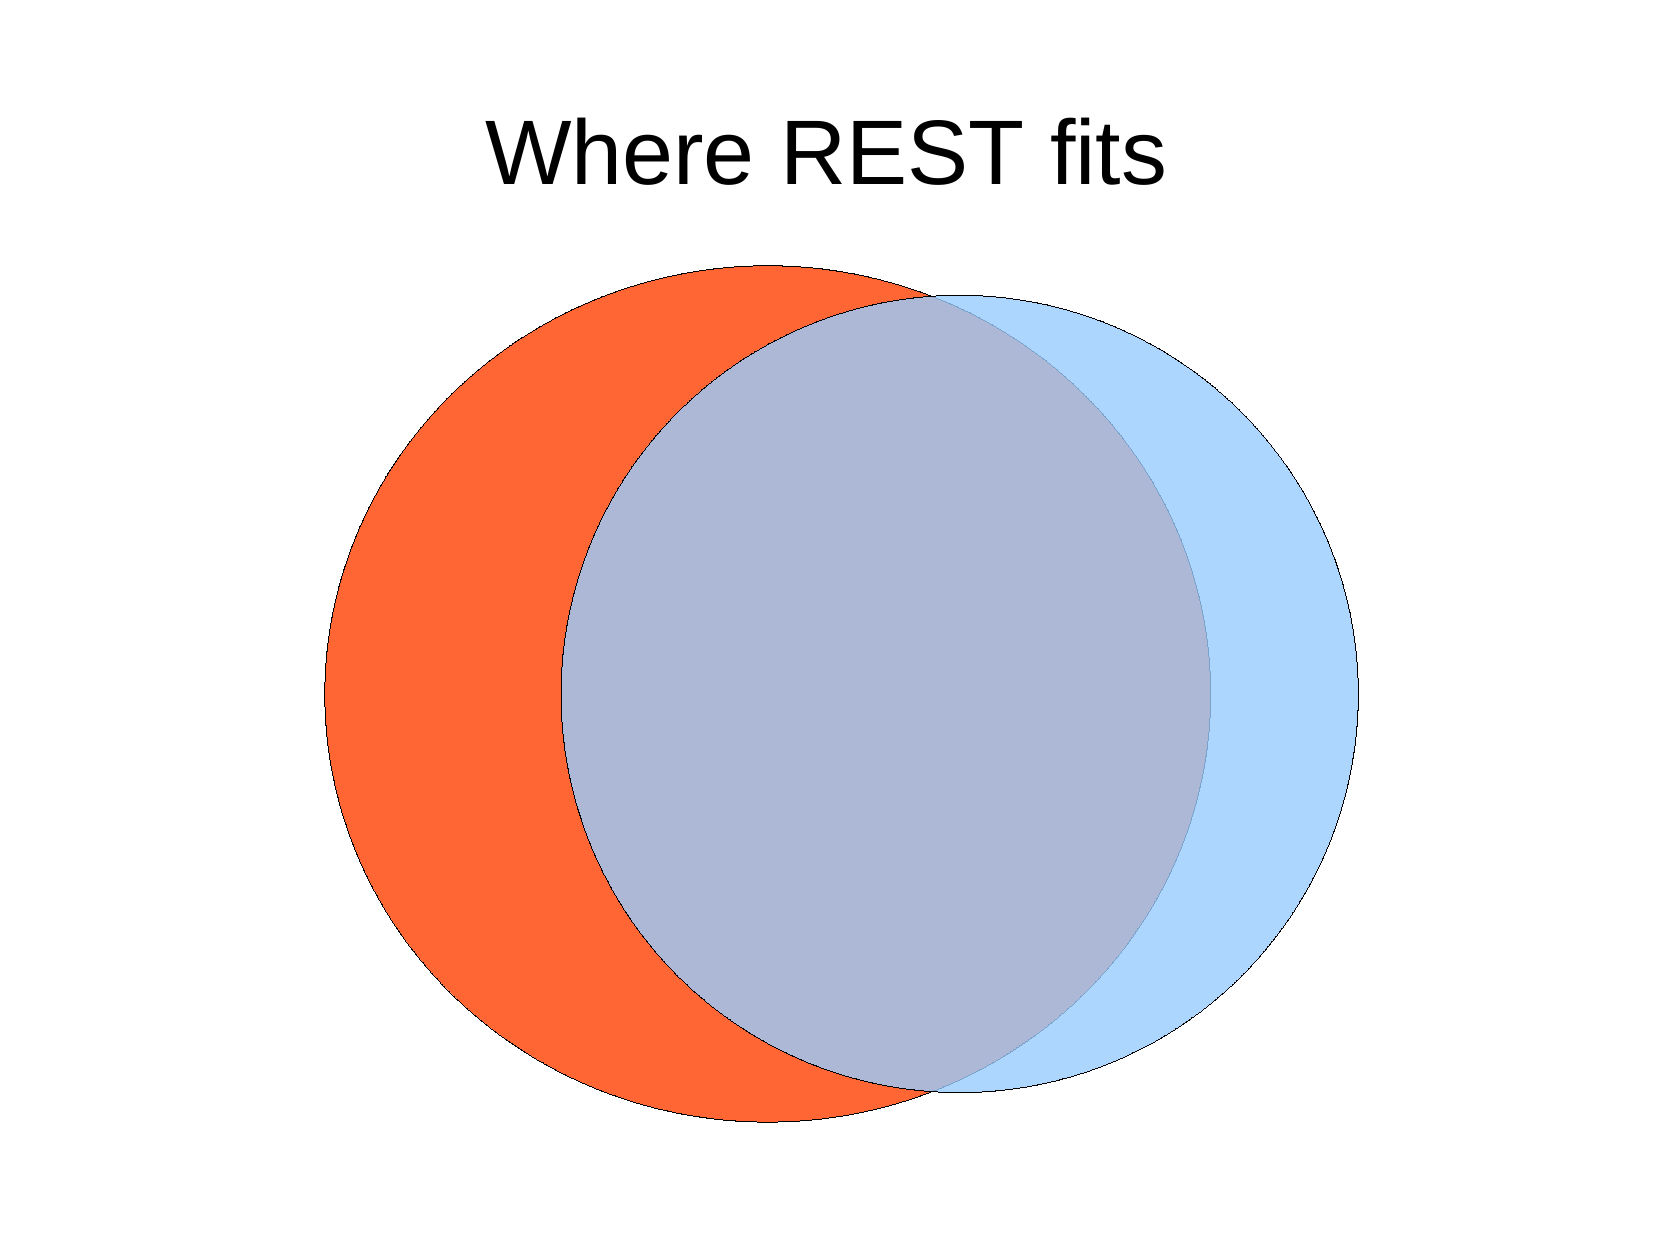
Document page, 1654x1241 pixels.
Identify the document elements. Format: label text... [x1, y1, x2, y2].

title Where REST fits [82, 49, 1571, 257]
text_box [324, 265, 1359, 1123]
